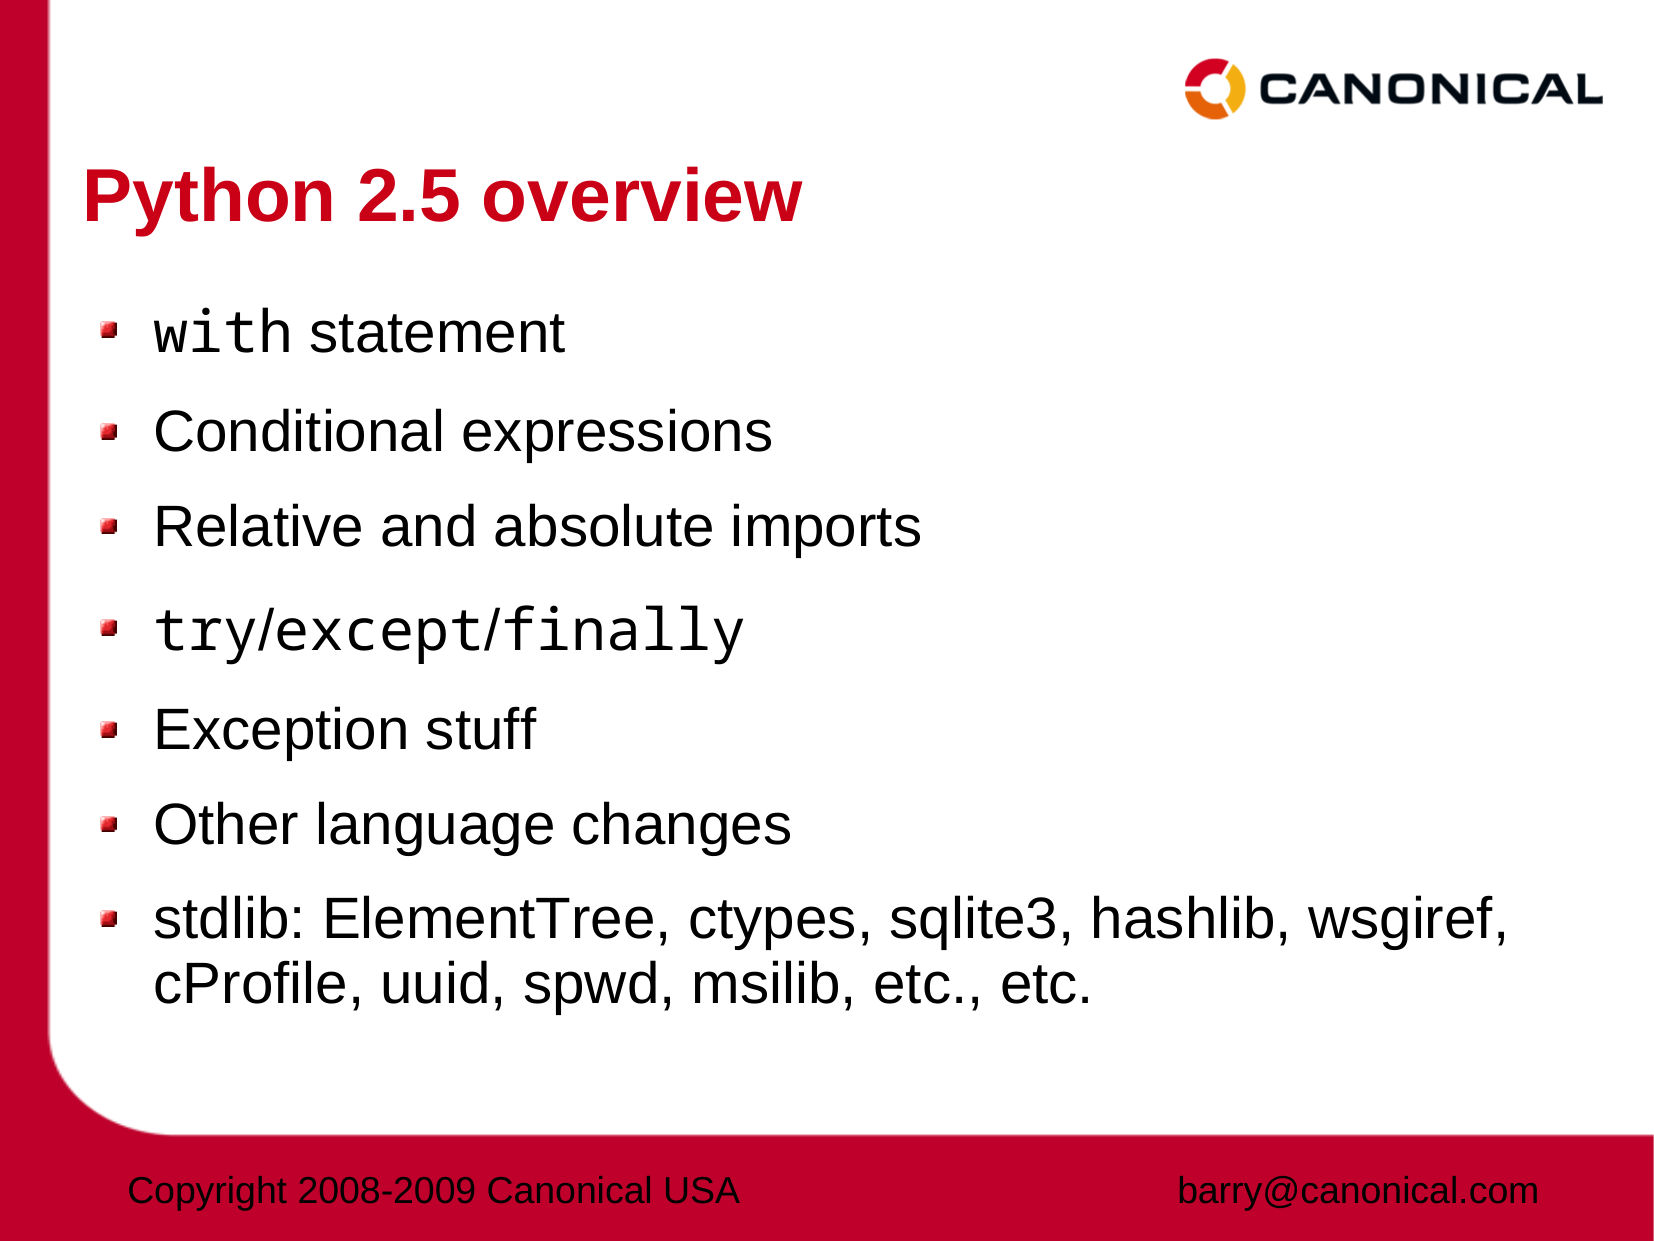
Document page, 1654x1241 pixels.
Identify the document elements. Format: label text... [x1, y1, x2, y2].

list with statement Conditional expressions Relative and absolute imports try/except/finally Exception stuff Other language changes stdlib: ElementTree, ctypes, sqlite3, hashlib, wsgiref, cProfile, uuid, spwd, msilib, etc., etc. [82, 290, 1571, 1094]
title Python 2.5 overview [82, 104, 1571, 287]
picture [0, 0, 1654, 1241]
